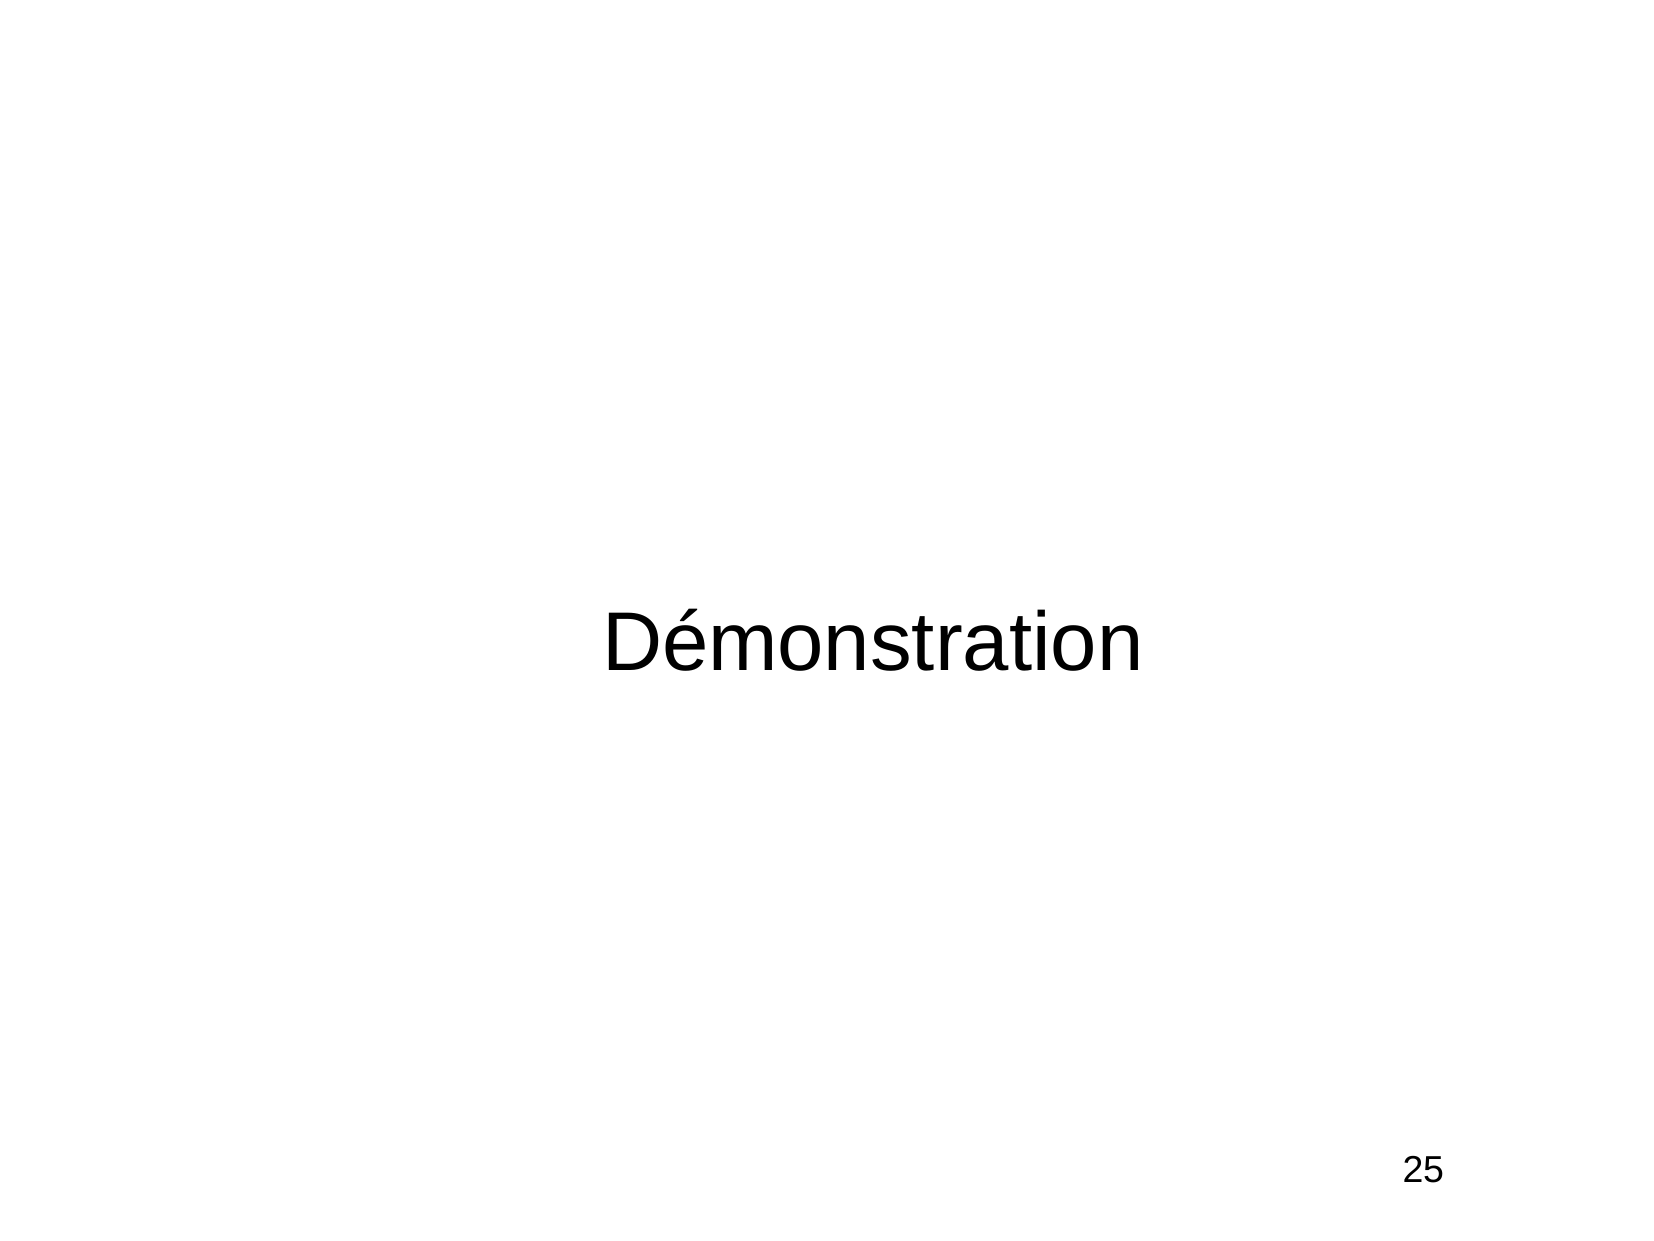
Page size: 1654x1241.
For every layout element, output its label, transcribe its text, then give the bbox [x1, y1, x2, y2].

list Démonstration [531, 472, 1182, 709]
